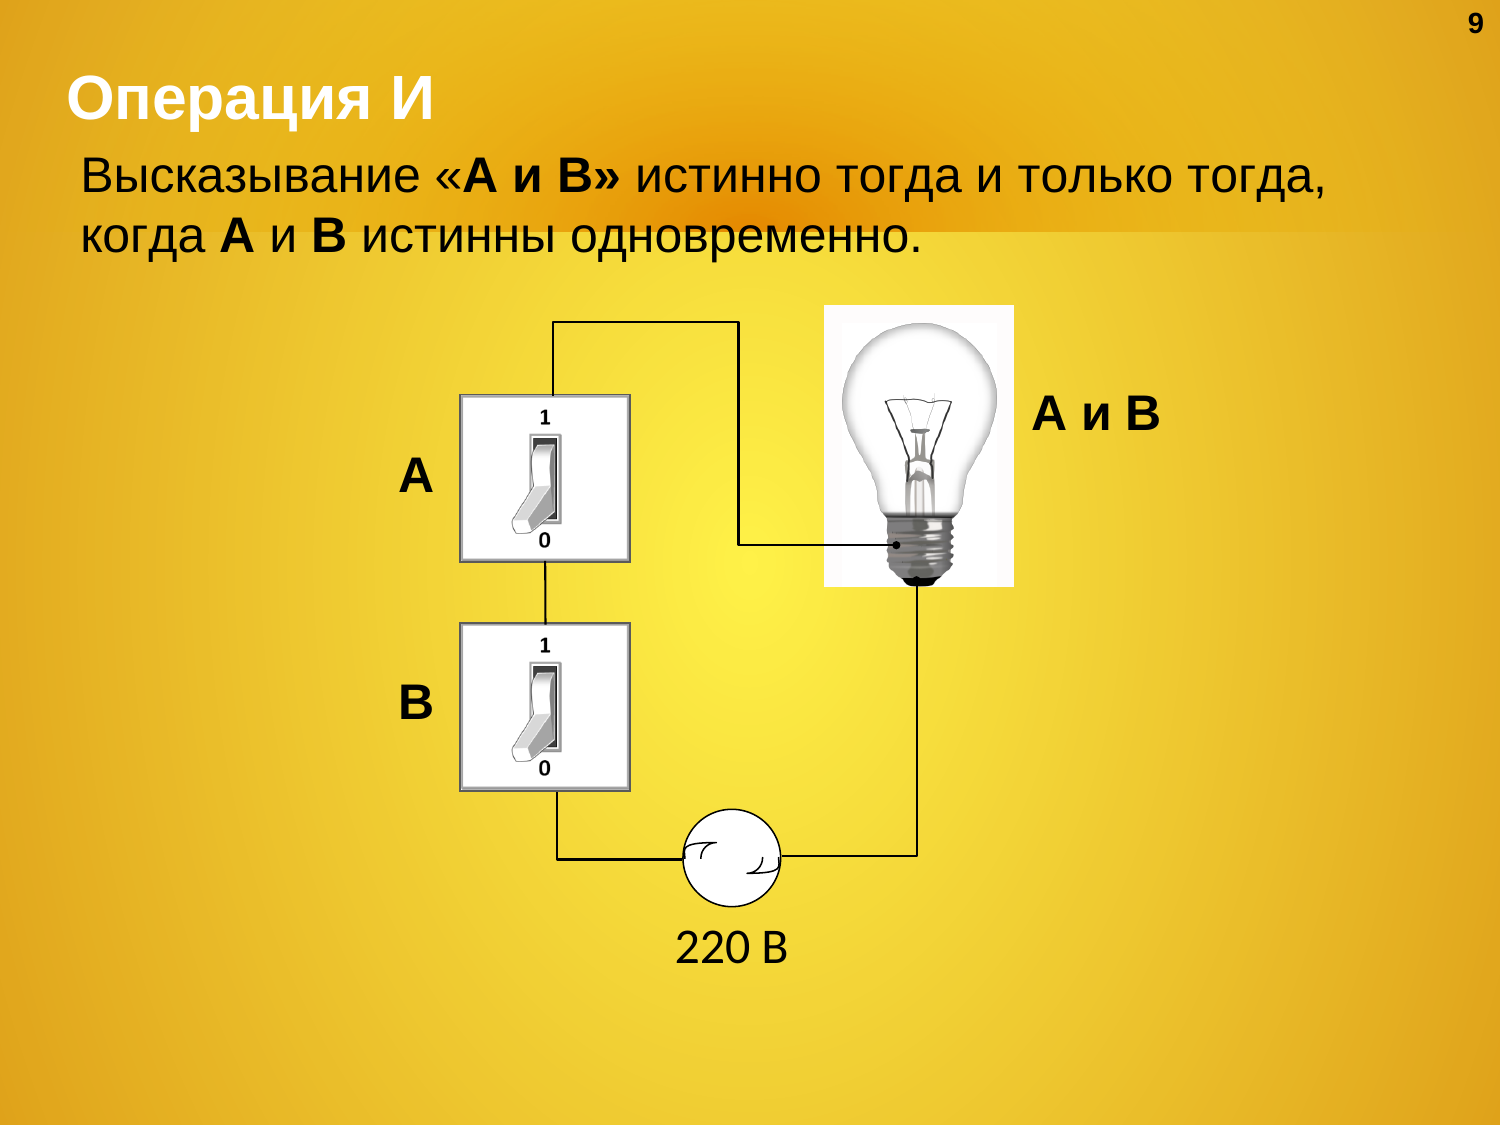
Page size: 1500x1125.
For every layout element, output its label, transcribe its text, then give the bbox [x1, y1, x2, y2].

text_box A и B [1016, 373, 1177, 449]
text_box <номер> [1148, 0, 1499, 49]
text_box A [383, 435, 449, 511]
text_box [682, 809, 781, 907]
text_box Высказывание «A и B» истинно тогда и только тогда, когда А и B истинны одновременно. [65, 134, 1438, 270]
picture [824, 305, 1014, 587]
title Операция И [51, 49, 1500, 127]
text_box B [383, 661, 449, 738]
text_box 220 В [587, 908, 876, 977]
picture [460, 395, 630, 562]
picture [460, 623, 630, 790]
